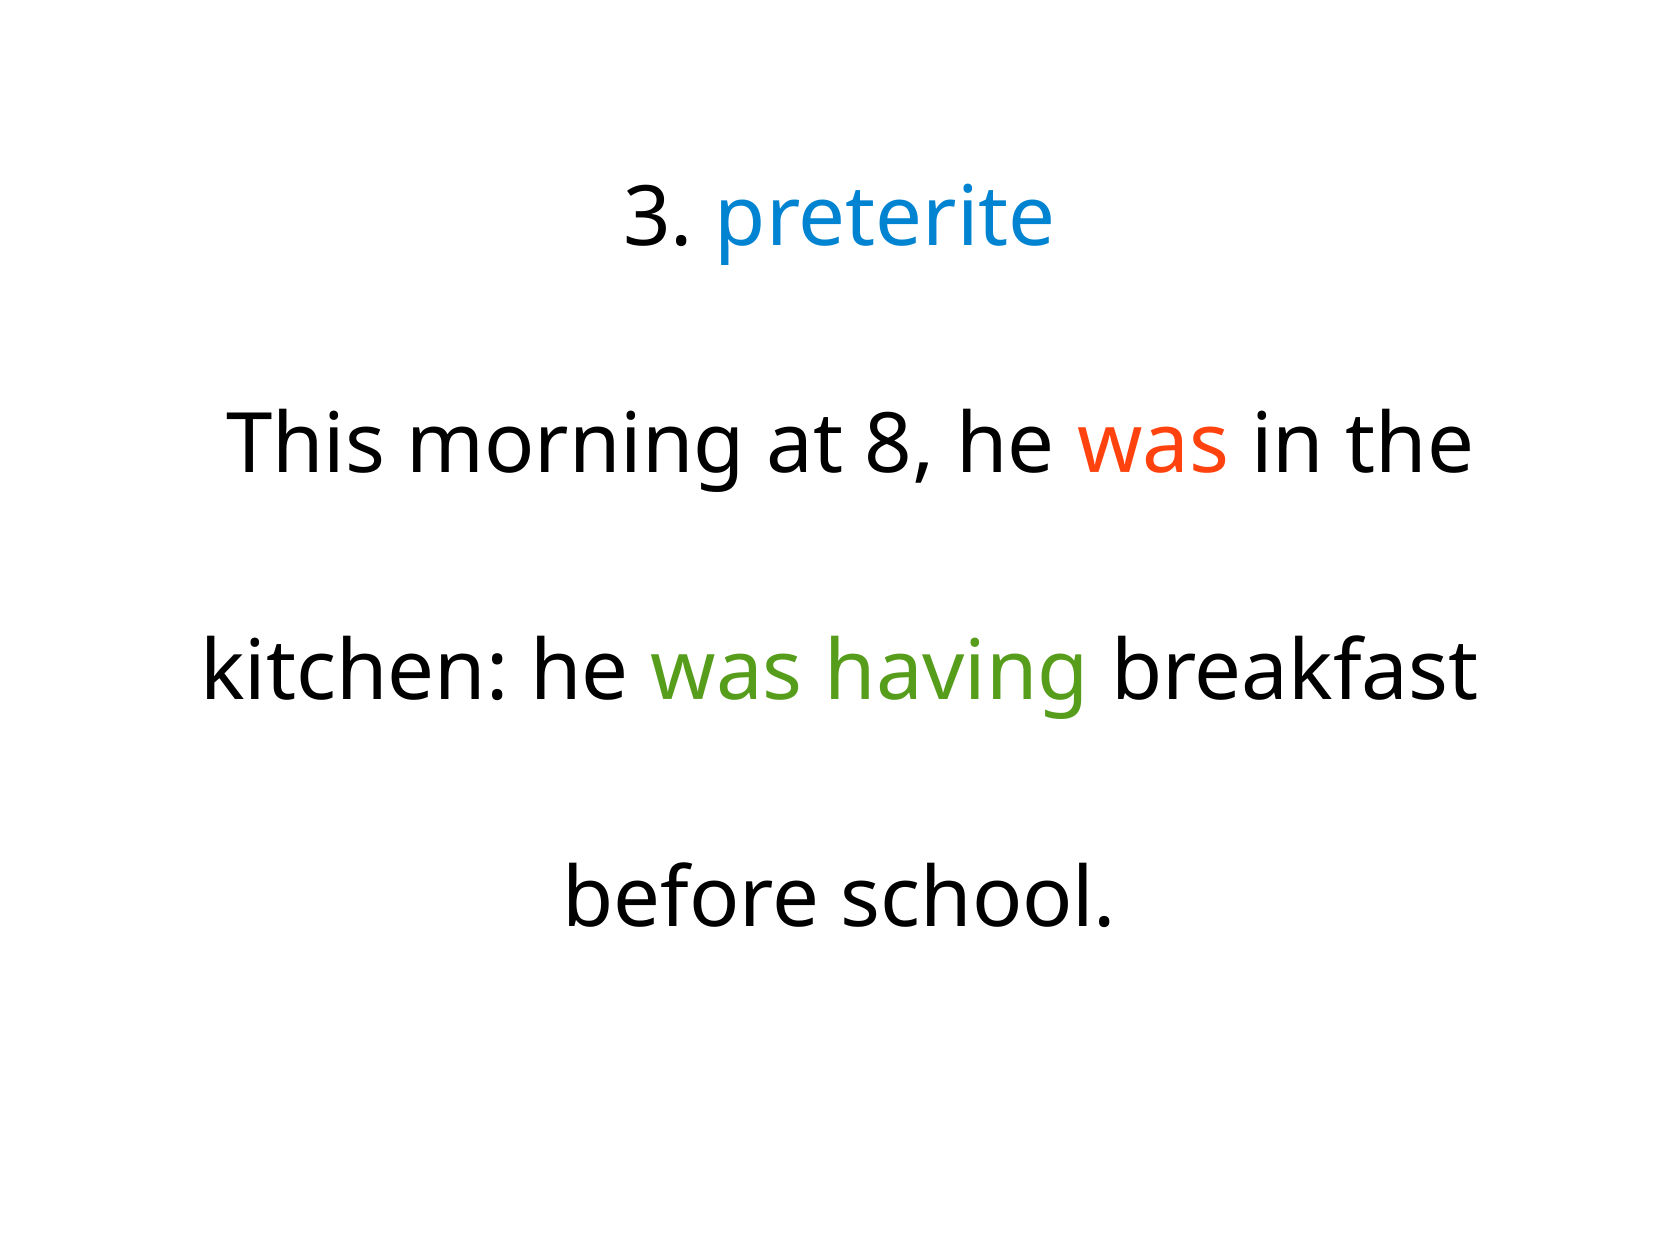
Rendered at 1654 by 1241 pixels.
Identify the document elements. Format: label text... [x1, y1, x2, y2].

text_box 3. preterite This morning at 8, he was in the kitchen: he was having breakfast before school. [59, 35, 1642, 1225]
